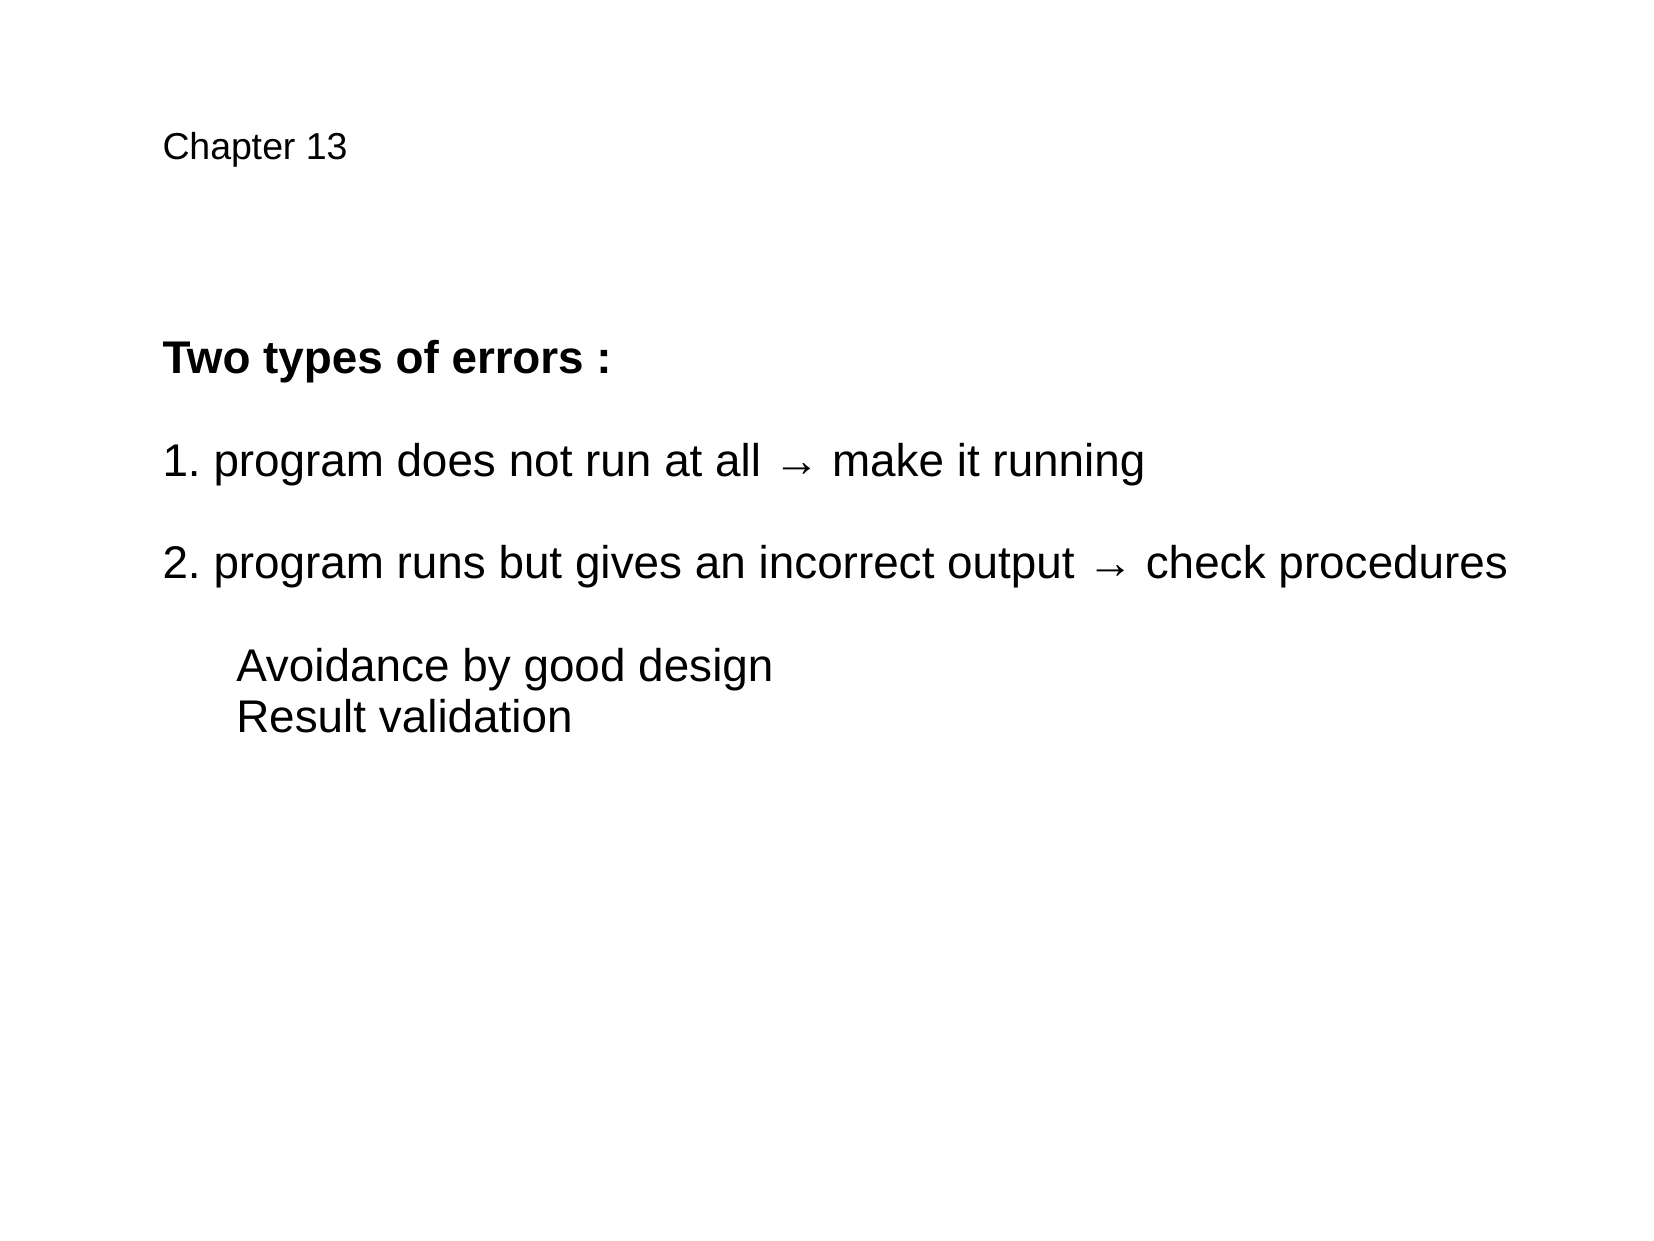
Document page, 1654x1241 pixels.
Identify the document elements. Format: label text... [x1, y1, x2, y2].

text_box Chapter 13 [147, 118, 384, 175]
text_box Two types of errors : 1. program does not run at all → make it running 2. program runs but gives an incorrect output → check procedures Avoidance by good design Result validation [147, 324, 1565, 750]
